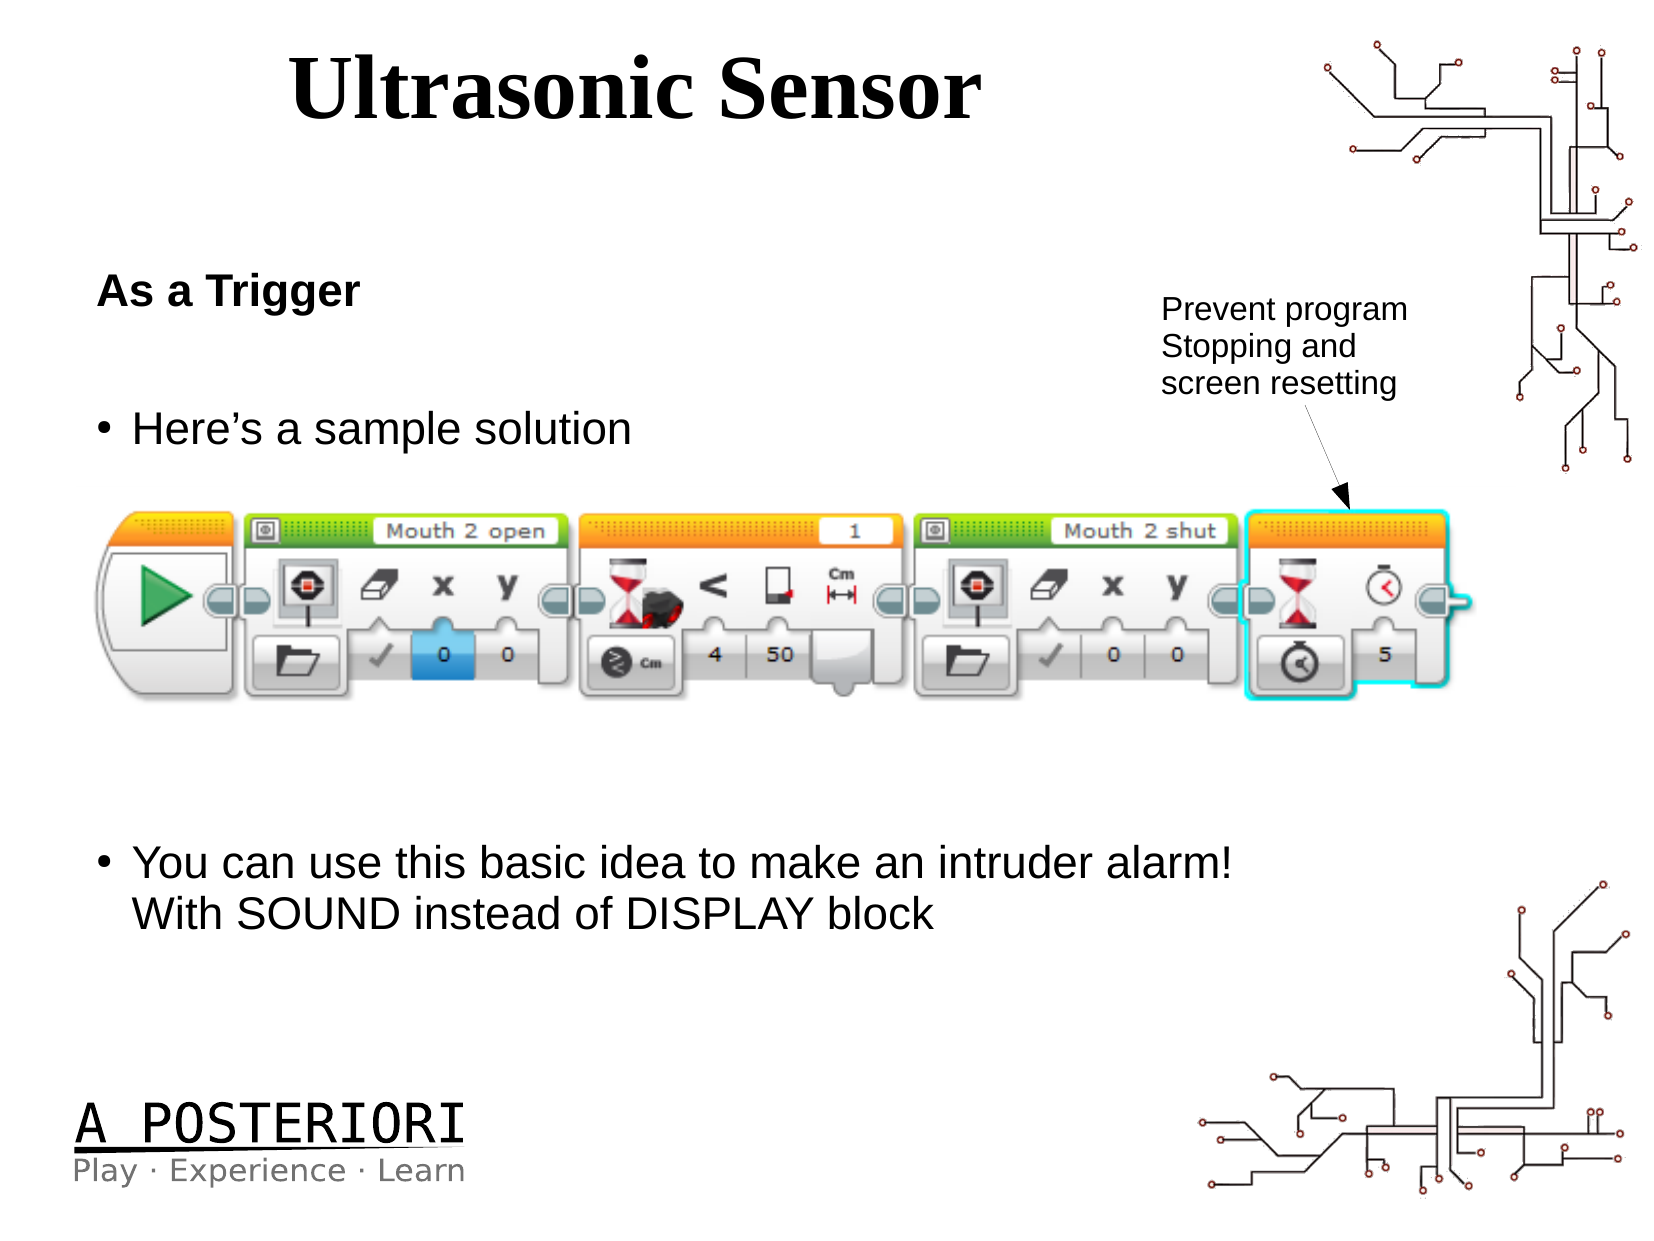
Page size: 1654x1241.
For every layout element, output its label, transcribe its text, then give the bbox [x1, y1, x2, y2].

picture [73, 1101, 466, 1189]
title Ultrasonic Sensor [11, 0, 1261, 190]
picture [76, 35, 1643, 726]
picture [1175, 862, 1636, 1201]
text_box As a Trigger Here’s a sample solution You can use this basic idea to make an intruder alarm! With SOUND instead of DISPLAY block [81, 726, 1471, 1071]
text_box As a Trigger Here’s a sample solution You can use this basic idea to make an intruder alarm! With SOUND instead of DISPLAY block [81, 257, 1471, 485]
text_box Prevent program Stopping and screen resetting [1146, 282, 1441, 492]
